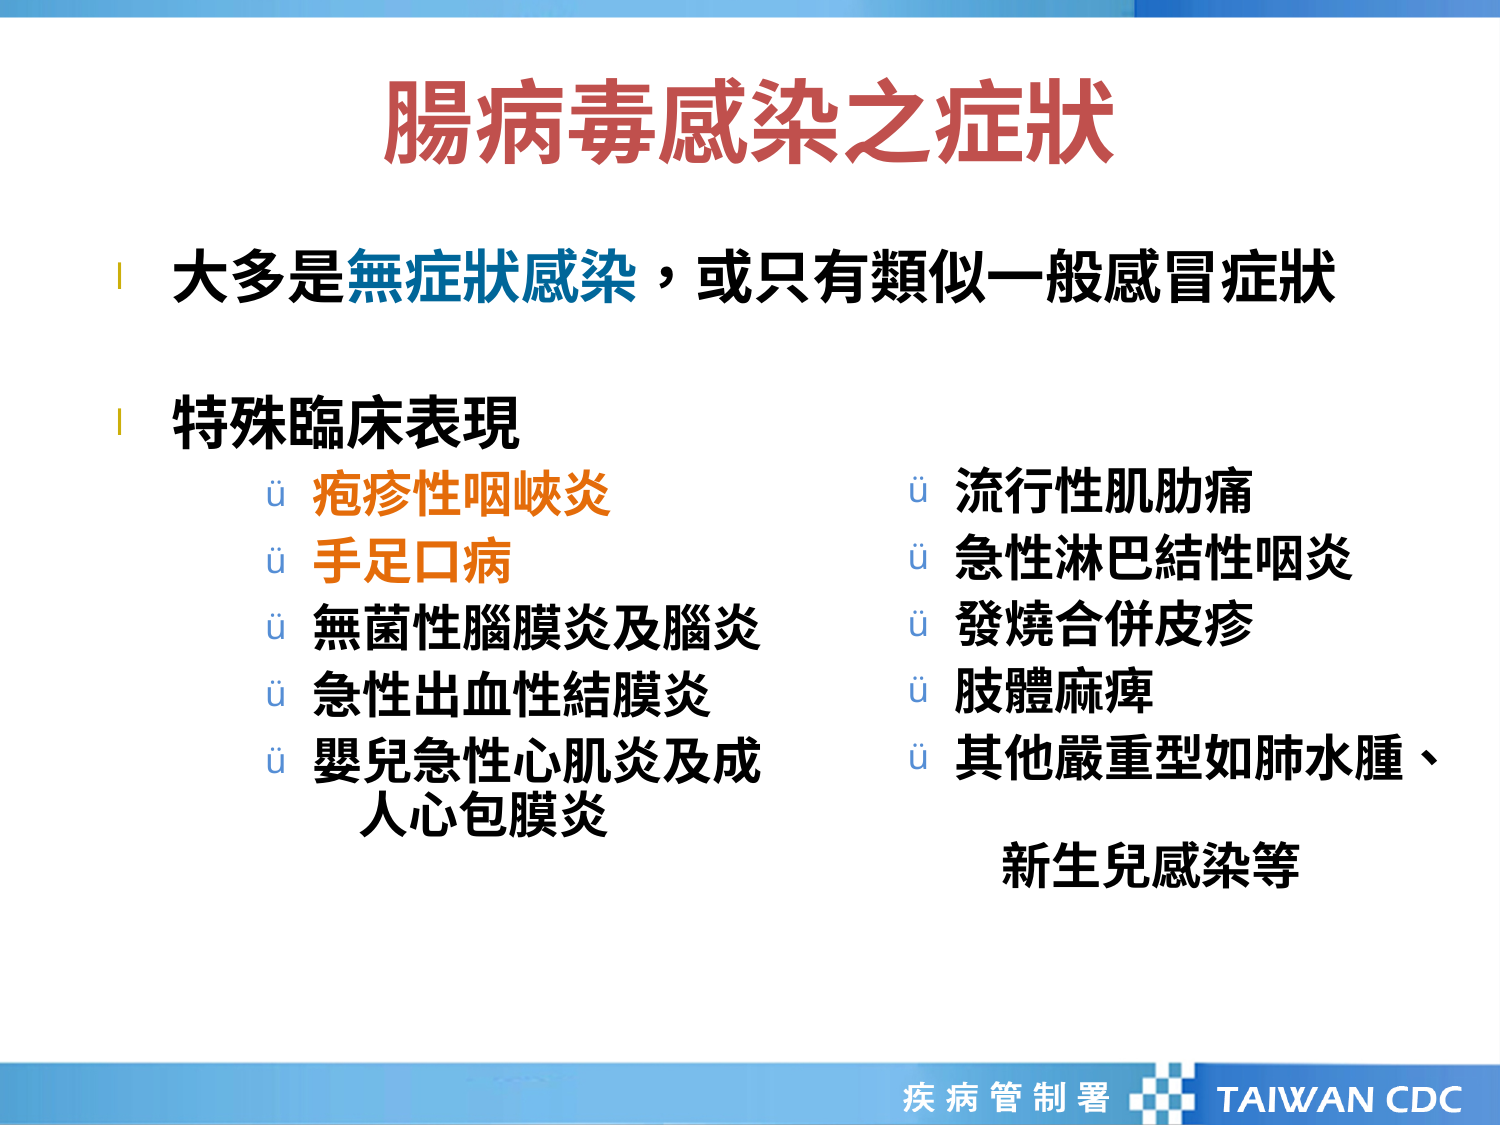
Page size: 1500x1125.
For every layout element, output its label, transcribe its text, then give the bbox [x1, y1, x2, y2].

text_box 流行性肌肋痛 急性淋巴結性咽炎 發燒合併皮疹 肢體麻痺 其他嚴重型如肺水腫、 新生兒感染等 [743, 458, 1421, 902]
title 腸病毒感染之症狀 [75, 25, 1426, 214]
list 大多是無症狀感染，或只有類似一般感冒症狀 特殊臨床表現 疱疹性咽峽炎 手足口病 無菌性腦膜炎及腦炎 急性出血性結膜炎 嬰兒急性心肌炎及成 人心包膜炎 [100, 244, 1426, 1020]
